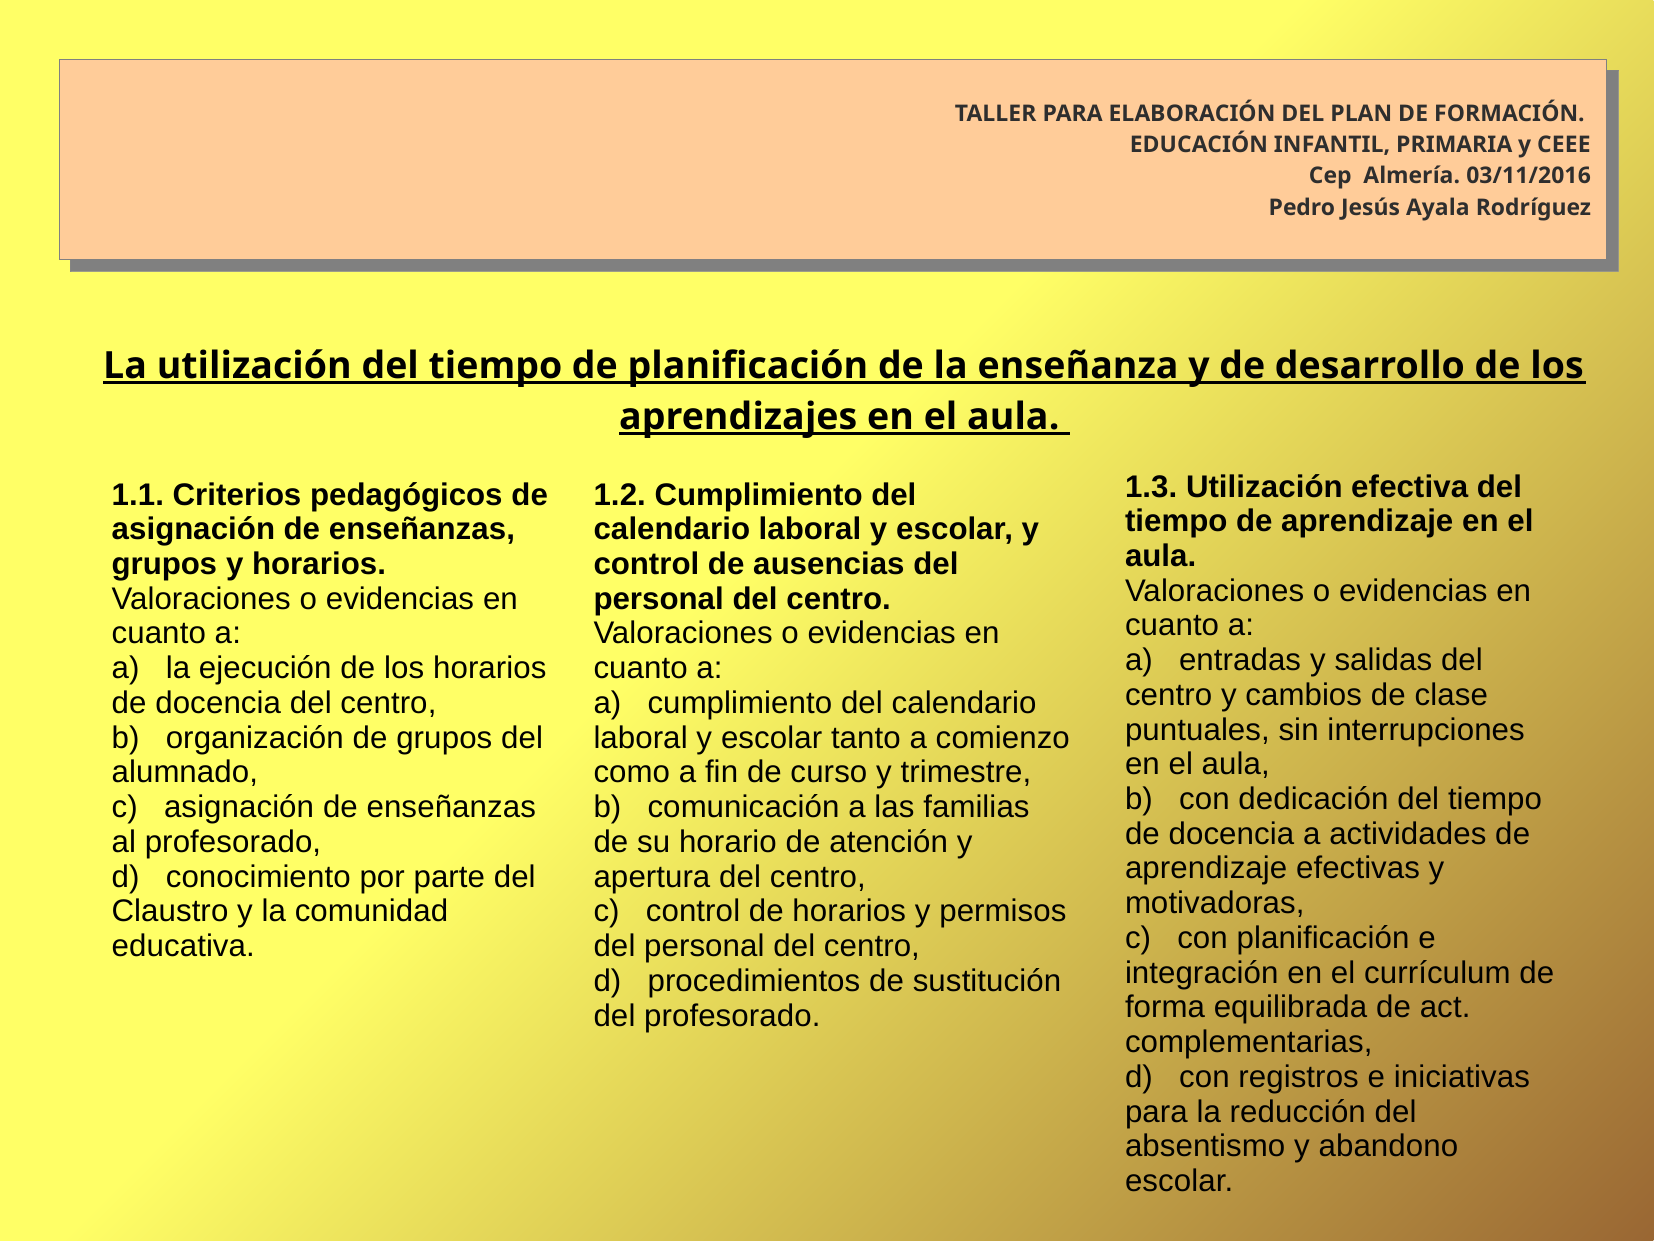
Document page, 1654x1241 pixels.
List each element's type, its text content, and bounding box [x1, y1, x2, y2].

text_box 1.3. Utilización efectiva del tiempo de aprendizaje en el aula. Valoraciones o evidencias en cuanto a: a) entradas y salidas del centro y cambios de clase puntuales, sin interrupciones en el aula, b) con dedicación del tiempo de docencia a actividades de aprendizaje efectivas y motivadoras, c) con planificación e integración en el currículum de forma equilibrada de act. complementarias, d) con registros e iniciativas para la reducción del absentismo y abandono escolar. [1110, 461, 1583, 1241]
text_box 1.2. Cumplimiento del calendario laboral y escolar, y control de ausencias del personal del centro. Valoraciones o evidencias en cuanto a: a) cumplimiento del calendario laboral y escolar tanto a comienzo como a fin de curso y trimestre, b) comunicación a las familias de su horario de atención y apertura del centro, c) control de horarios y permisos del personal del centro, d) procedimientos de sustitución del profesorado. [578, 469, 1087, 1075]
text_box La utilización del tiempo de planificación de la enseñanza y de desarrollo de los aprendizajes en el aula. [82, 330, 1607, 437]
text_box 1.1. Criterios pedagógicos de asignación de enseñanzas, grupos y horarios. Valoraciones o evidencias en cuanto a: a) la ejecución de los horarios de docencia del centro, b) organización de grupos del alumnado, c) asignación de enseñanzas al profesorado, d) conocimiento por parte del Claustro y la comunidad educativa. [96, 469, 570, 1006]
text_box TALLER PARA ELABORACIÓN DEL PLAN DE FORMACIÓN. EDUCACIÓN INFANTIL, PRIMARIA y CEEE Cep Almería. 03/11/2016 Pedro Jesús Ayala Rodríguez [59, 59, 1607, 260]
